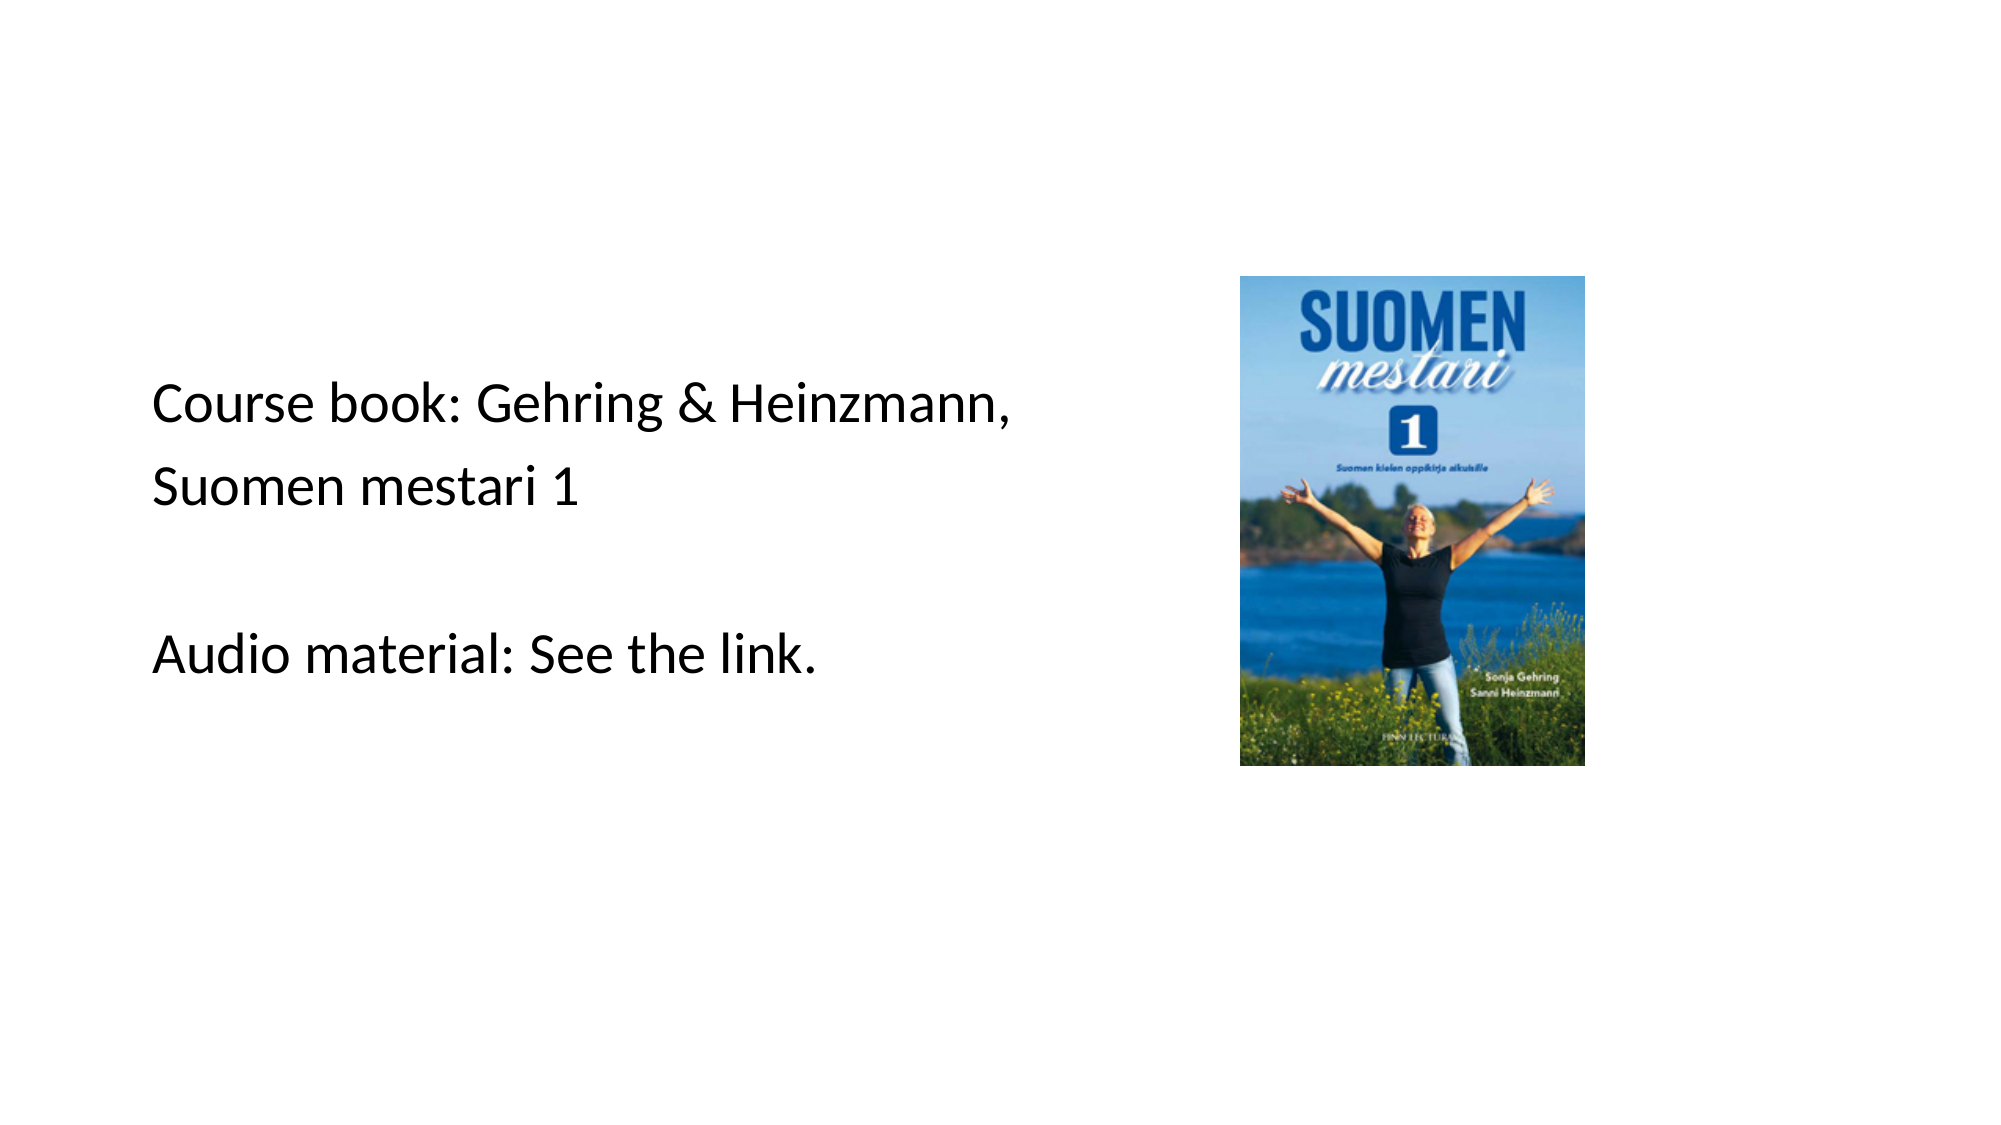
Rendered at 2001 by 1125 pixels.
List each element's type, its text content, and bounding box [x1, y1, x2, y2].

picture [1240, 276, 1585, 766]
list Course book: Gehring & Heinzmann, Suomen mestari 1 Audio material: See the link. [137, 190, 1863, 1014]
